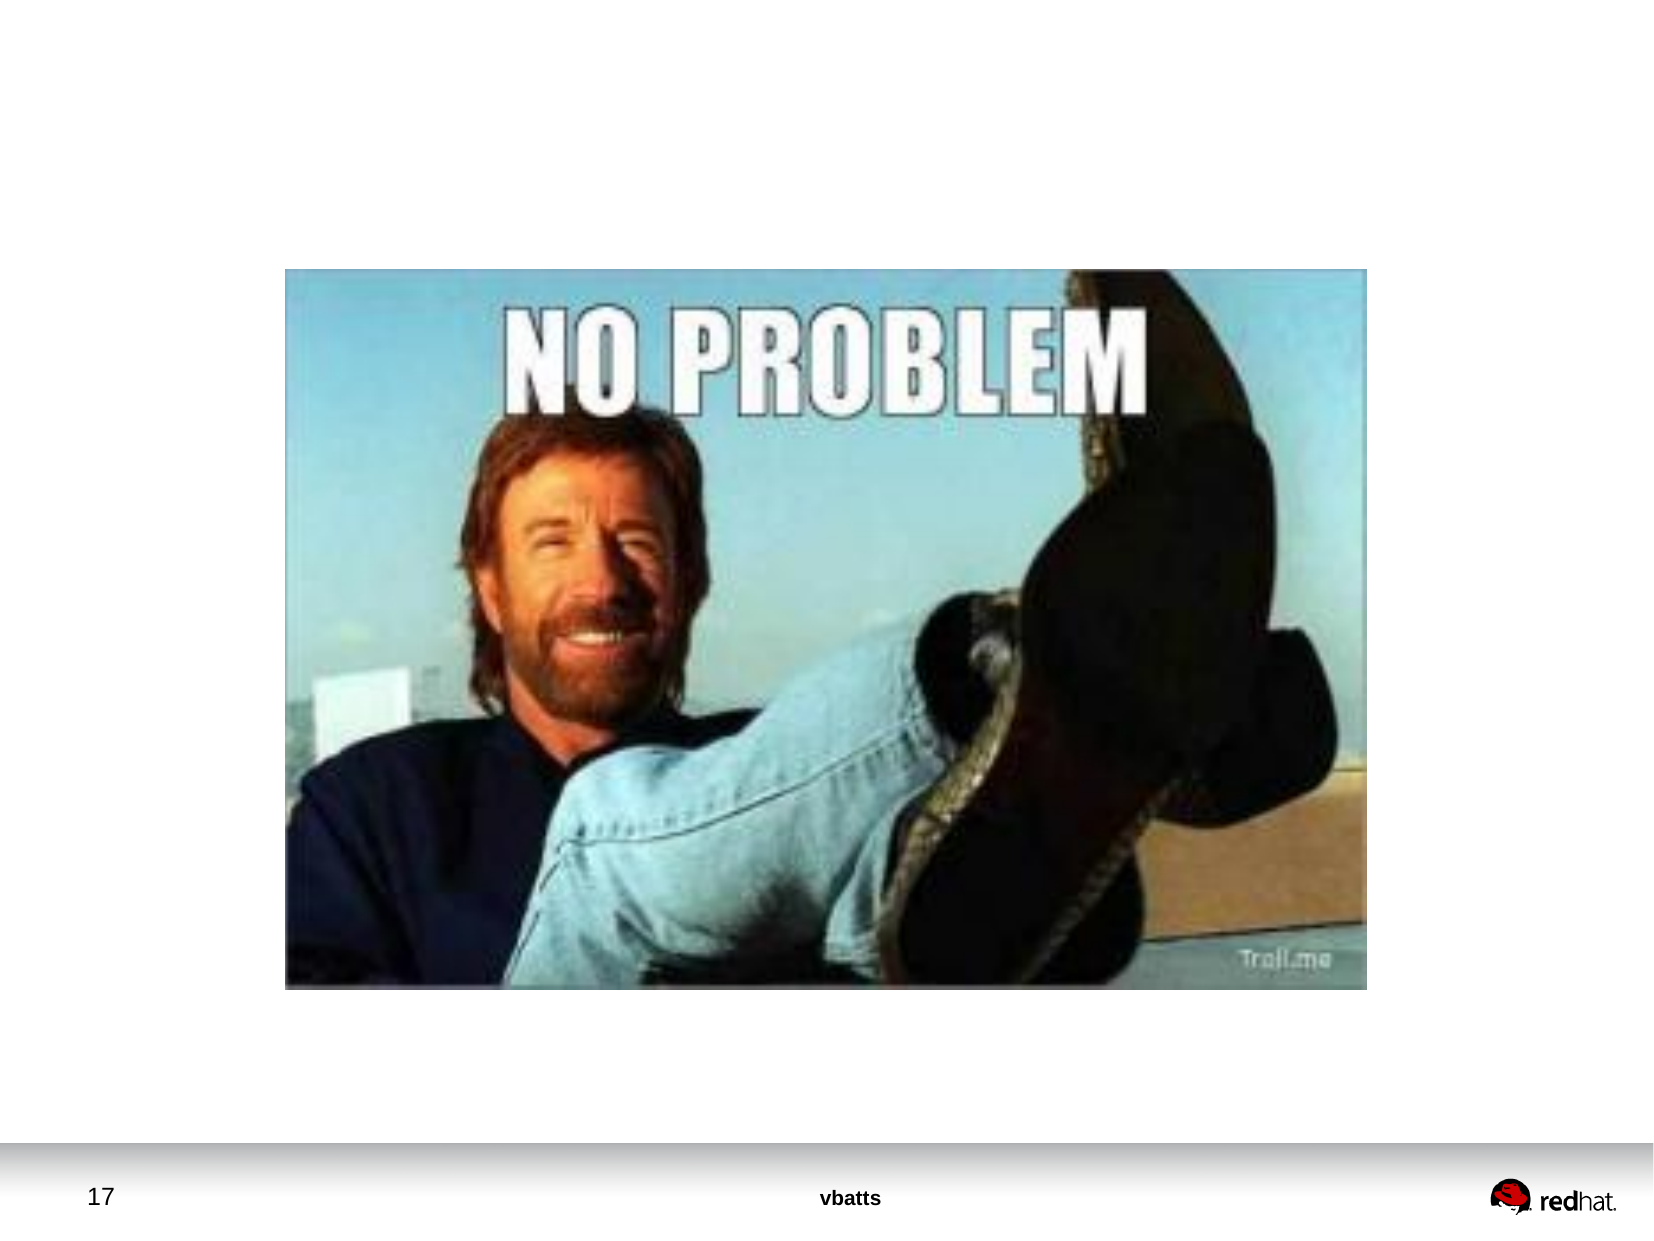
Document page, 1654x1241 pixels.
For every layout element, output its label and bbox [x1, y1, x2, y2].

picture [285, 269, 1367, 990]
picture [0, 1143, 1654, 1241]
